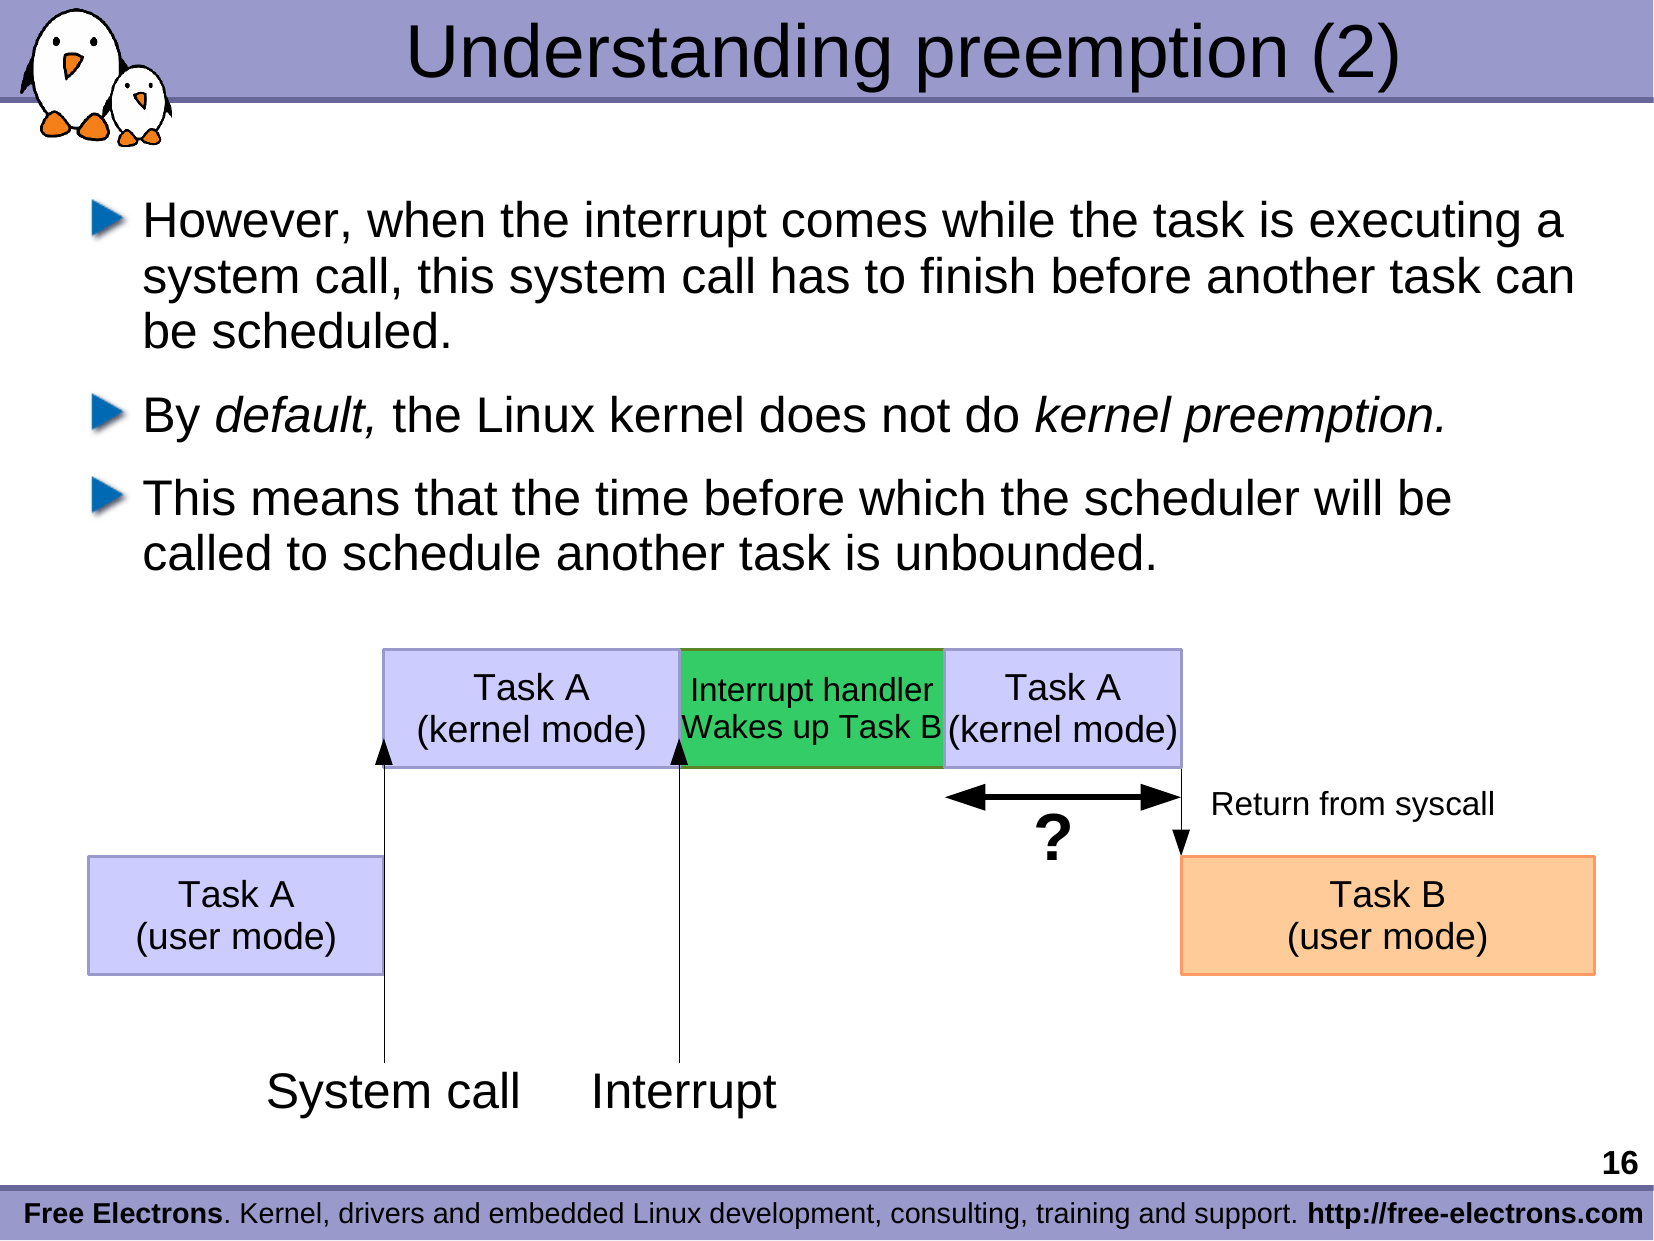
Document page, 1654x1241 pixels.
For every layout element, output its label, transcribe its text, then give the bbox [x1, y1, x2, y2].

text_box Interrupt [590, 1062, 798, 1126]
text_box ? [1033, 799, 1093, 886]
text_box Task B (user mode) [1181, 856, 1595, 975]
picture [20, 8, 172, 147]
text_box Task A (kernel mode) [383, 649, 680, 768]
list However, when the interrupt comes while the task is executing a system call, this system call has to finish before another task can be scheduled. By default, the Linux kernel does not do kernel preemption. This means that the time before which the scheduler will be called to schedule another task is unbounded. [71, 192, 1595, 621]
text_box Return from syscall [1210, 785, 1536, 827]
text_box Task A (kernel mode) [944, 649, 1182, 768]
text_box System call [265, 1062, 532, 1126]
title Understanding preemption (2) [178, 4, 1631, 98]
text_box Task A (user mode) [88, 856, 384, 975]
text_box Interrupt handler Wakes up Task B [680, 649, 944, 768]
